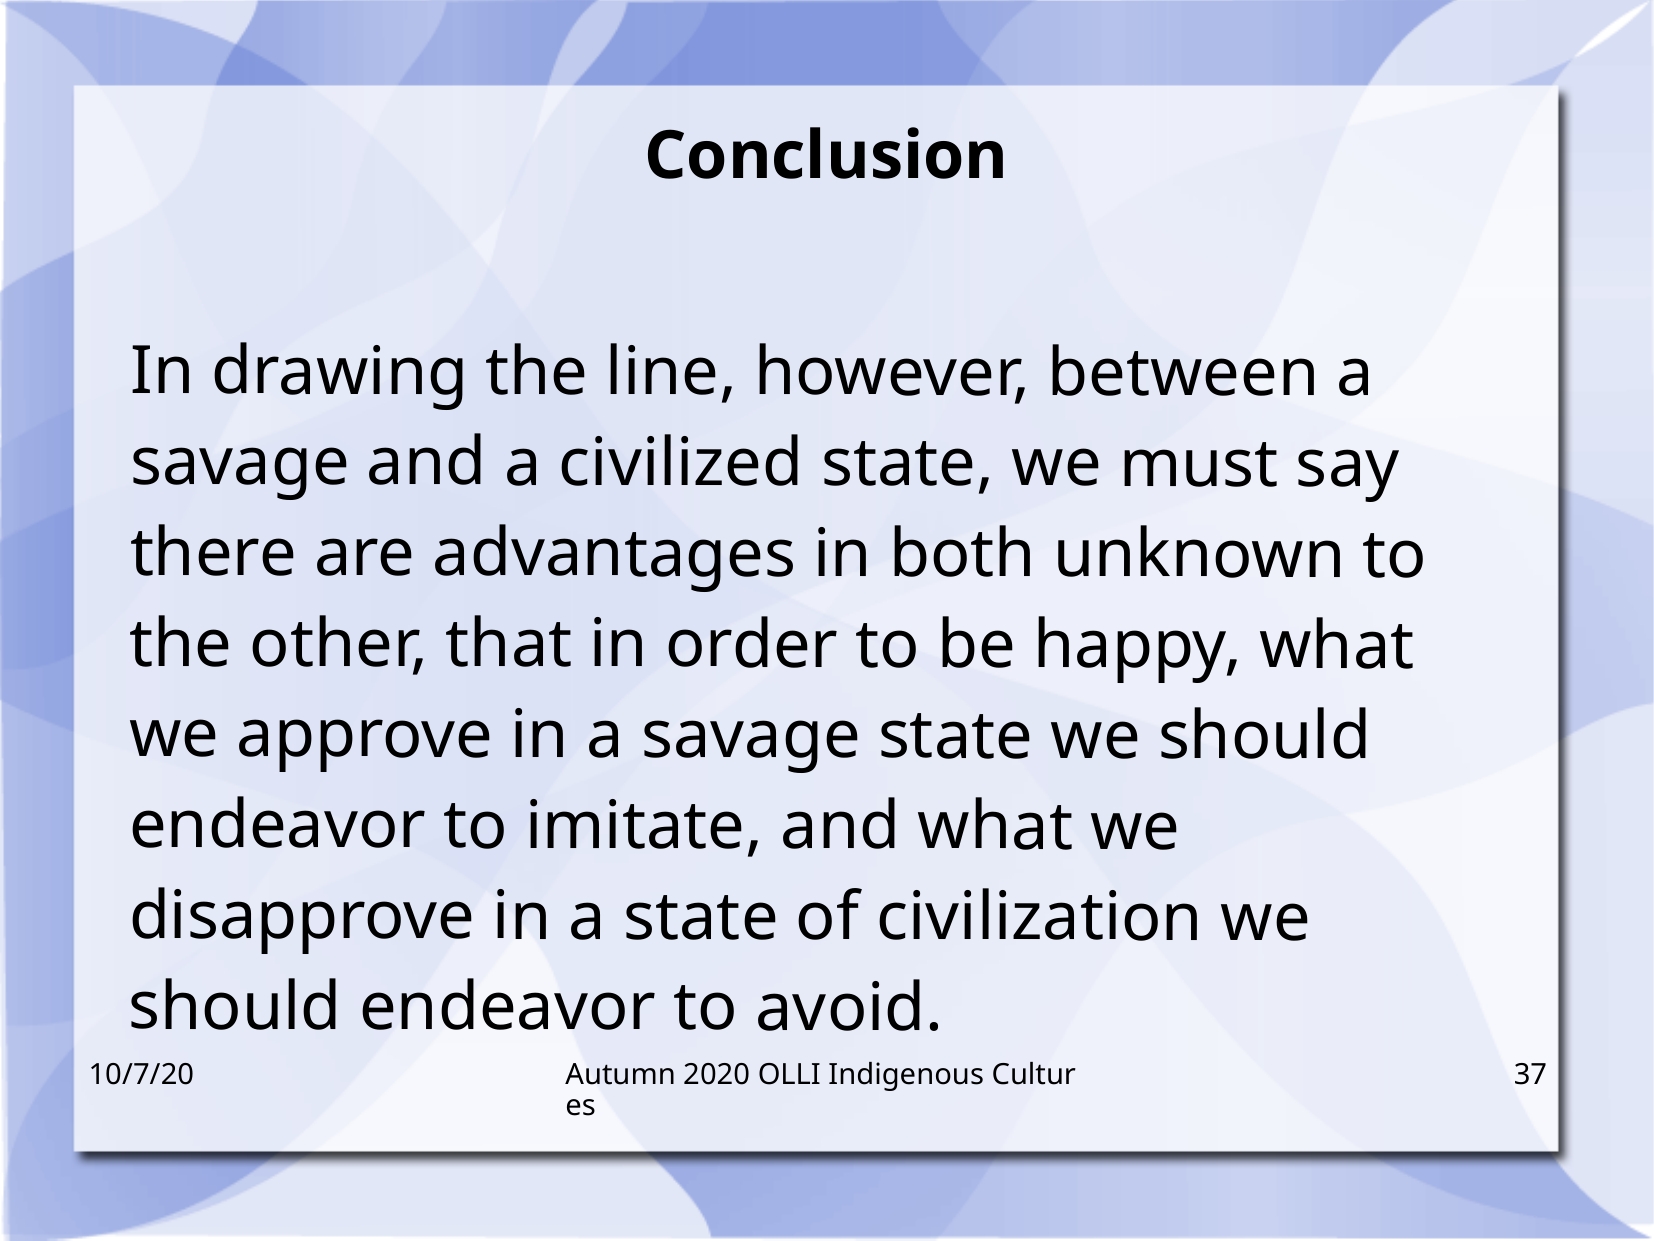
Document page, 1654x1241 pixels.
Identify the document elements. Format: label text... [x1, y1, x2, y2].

title Conclusion [82, 49, 1571, 257]
picture [0, 0, 1654, 1241]
list In drawing the line, however, between a savage and a civilized state, we must say there are advantages in both unknown to the other, that in order to be happy, what we approve in a savage state we should endeavor to imitate, and what we disapprove in a state of civilization we should endeavor to avoid. [128, 205, 1507, 1029]
